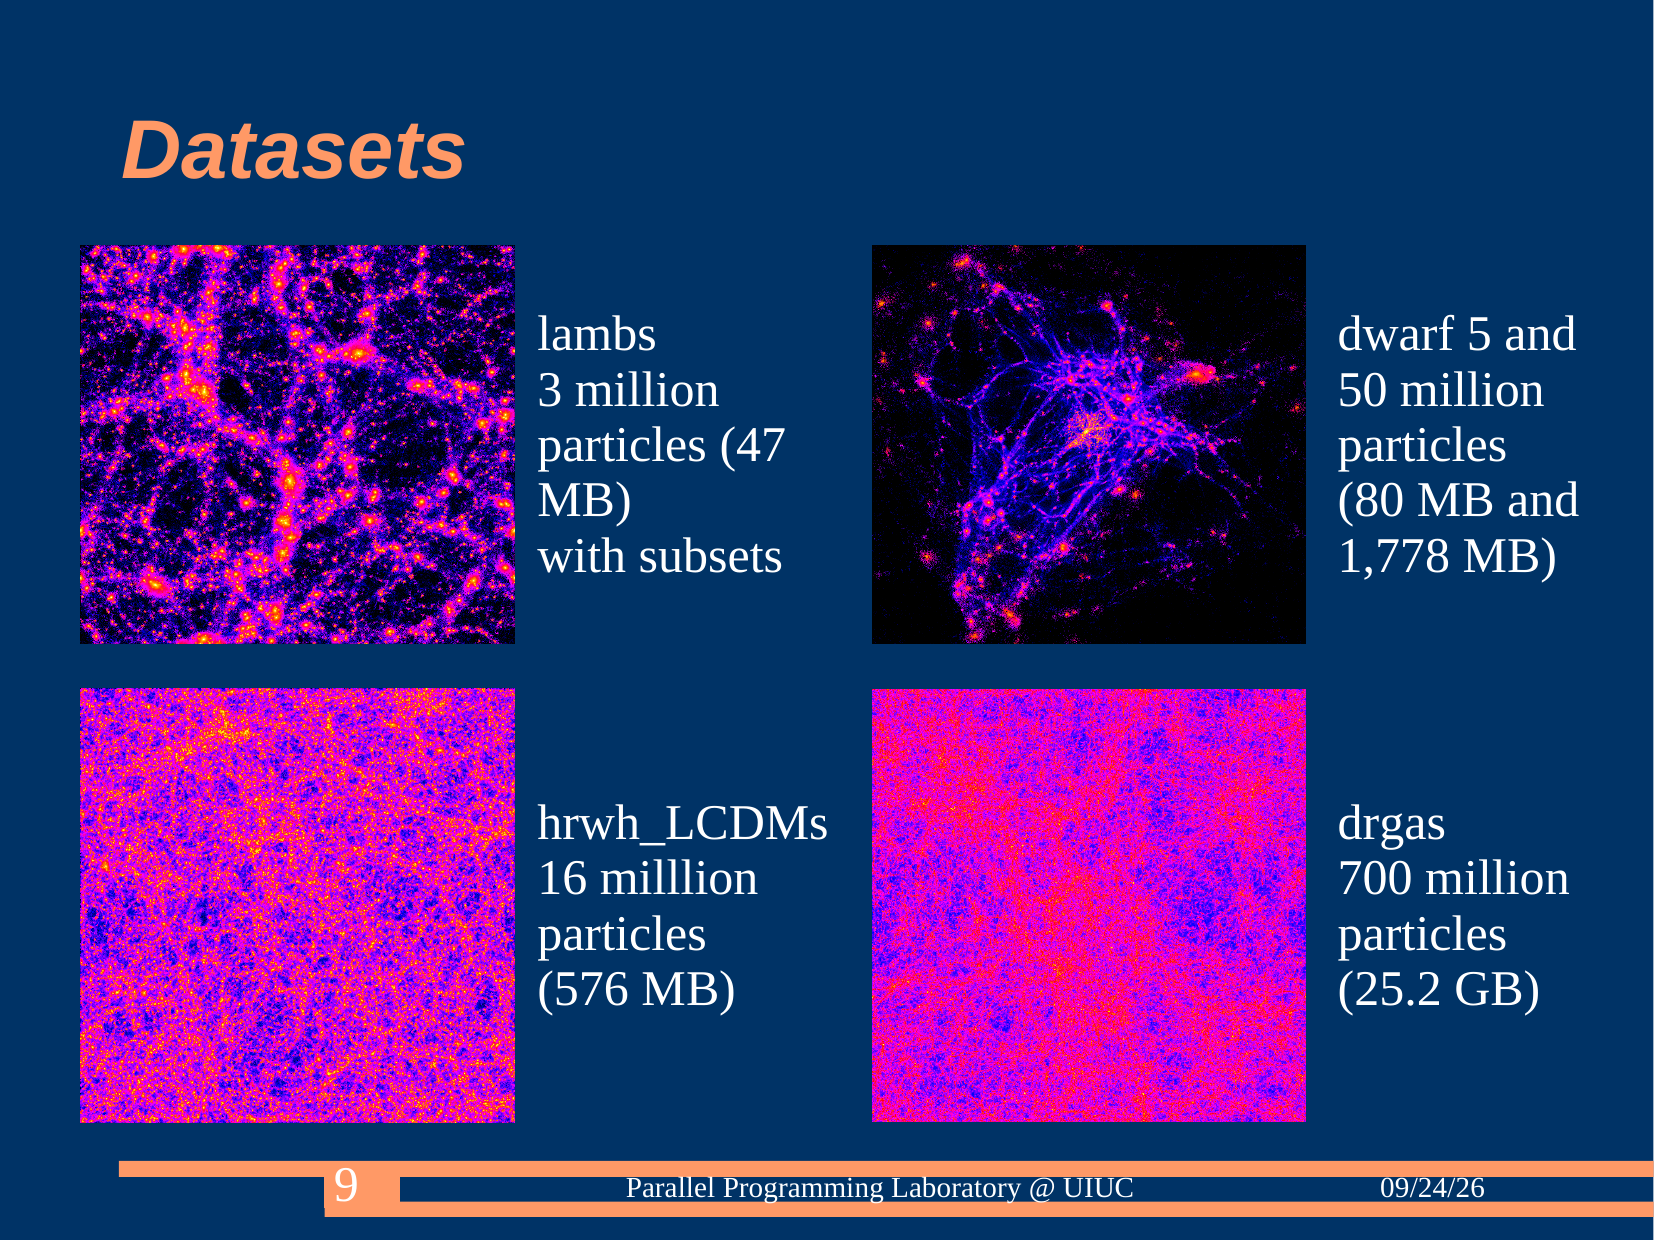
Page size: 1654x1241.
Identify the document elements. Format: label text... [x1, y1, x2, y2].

title Datasets [121, 46, 1534, 254]
text_box drgas 700 million particles (25.2 GB) [1337, 795, 1618, 1017]
text_box dwarf 5 and 50 million particles (80 MB and 1,778 MB) [1337, 306, 1610, 583]
picture [80, 688, 515, 1123]
text_box lambs 3 million particles (47 MB) with subsets [537, 306, 815, 583]
picture [872, 689, 1306, 1122]
picture [80, 245, 515, 645]
text_box hrwh_LCDMs 16 milllion particles (576 MB) [537, 795, 842, 1017]
picture [872, 245, 1306, 645]
